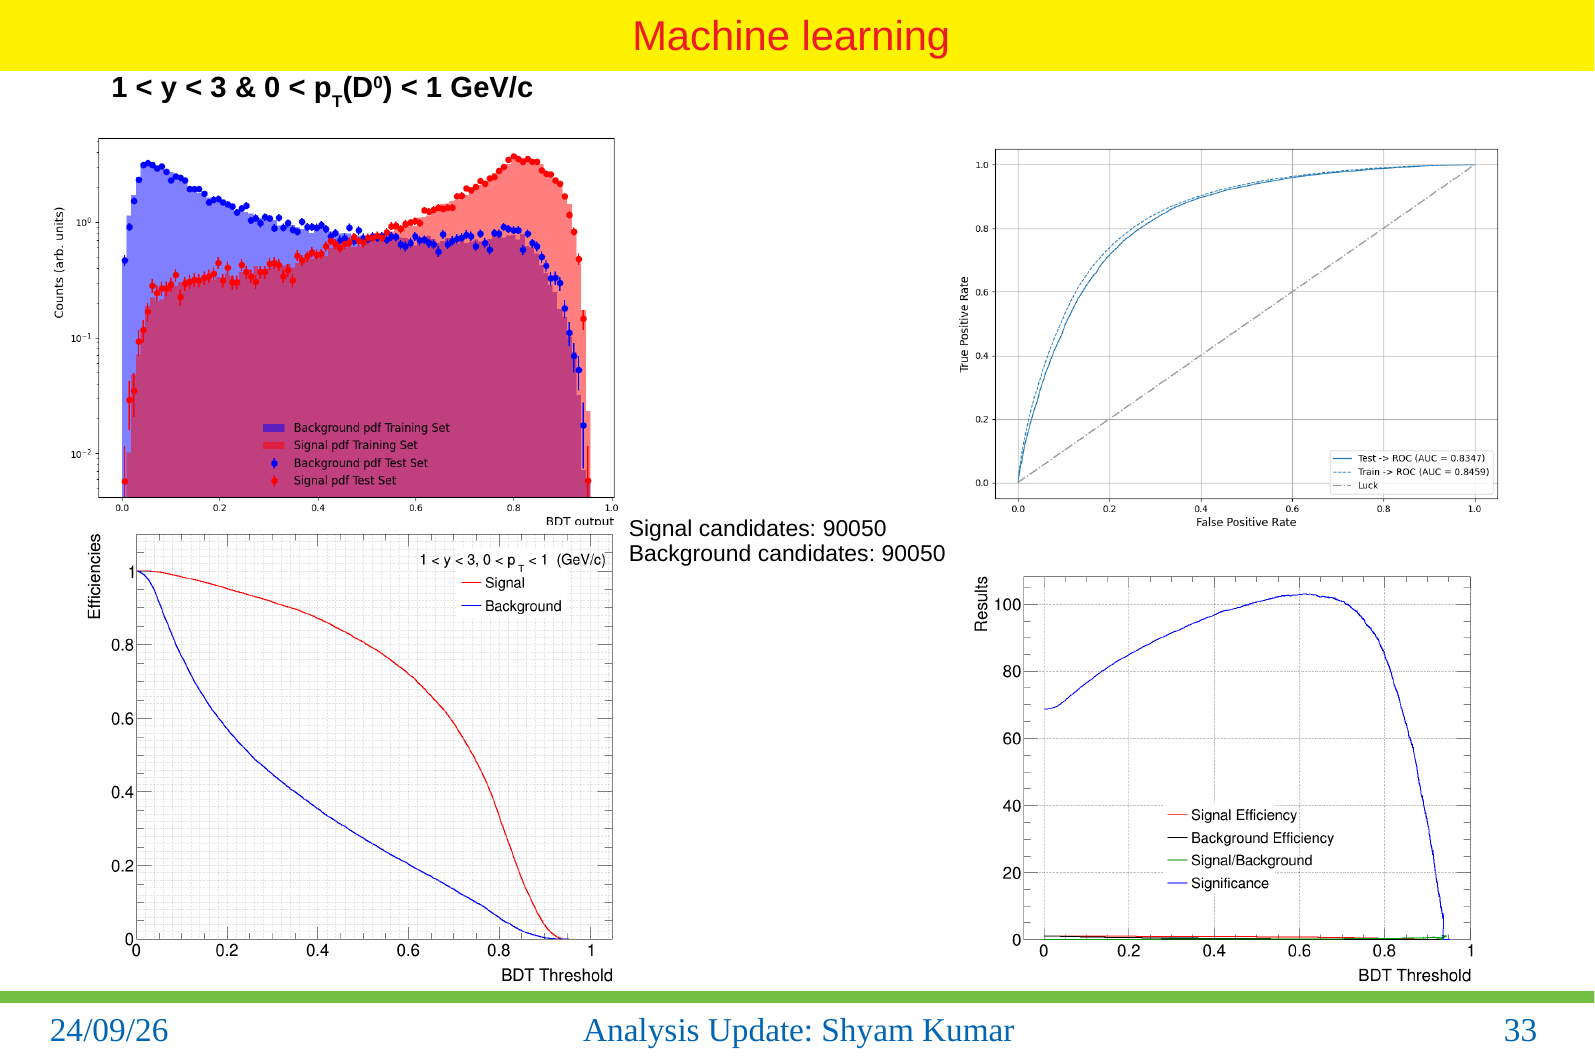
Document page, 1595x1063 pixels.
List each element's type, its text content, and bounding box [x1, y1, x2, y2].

picture [15, 82, 680, 985]
text_box Signal candidates: 90050 Background candidates: 90050 [614, 508, 1075, 575]
picture [914, 94, 1562, 985]
text_box 1 < y < 3 & 0 < pT(D0) < 1 GeV/c [96, 64, 567, 130]
title Machine learning [0, 0, 1595, 71]
